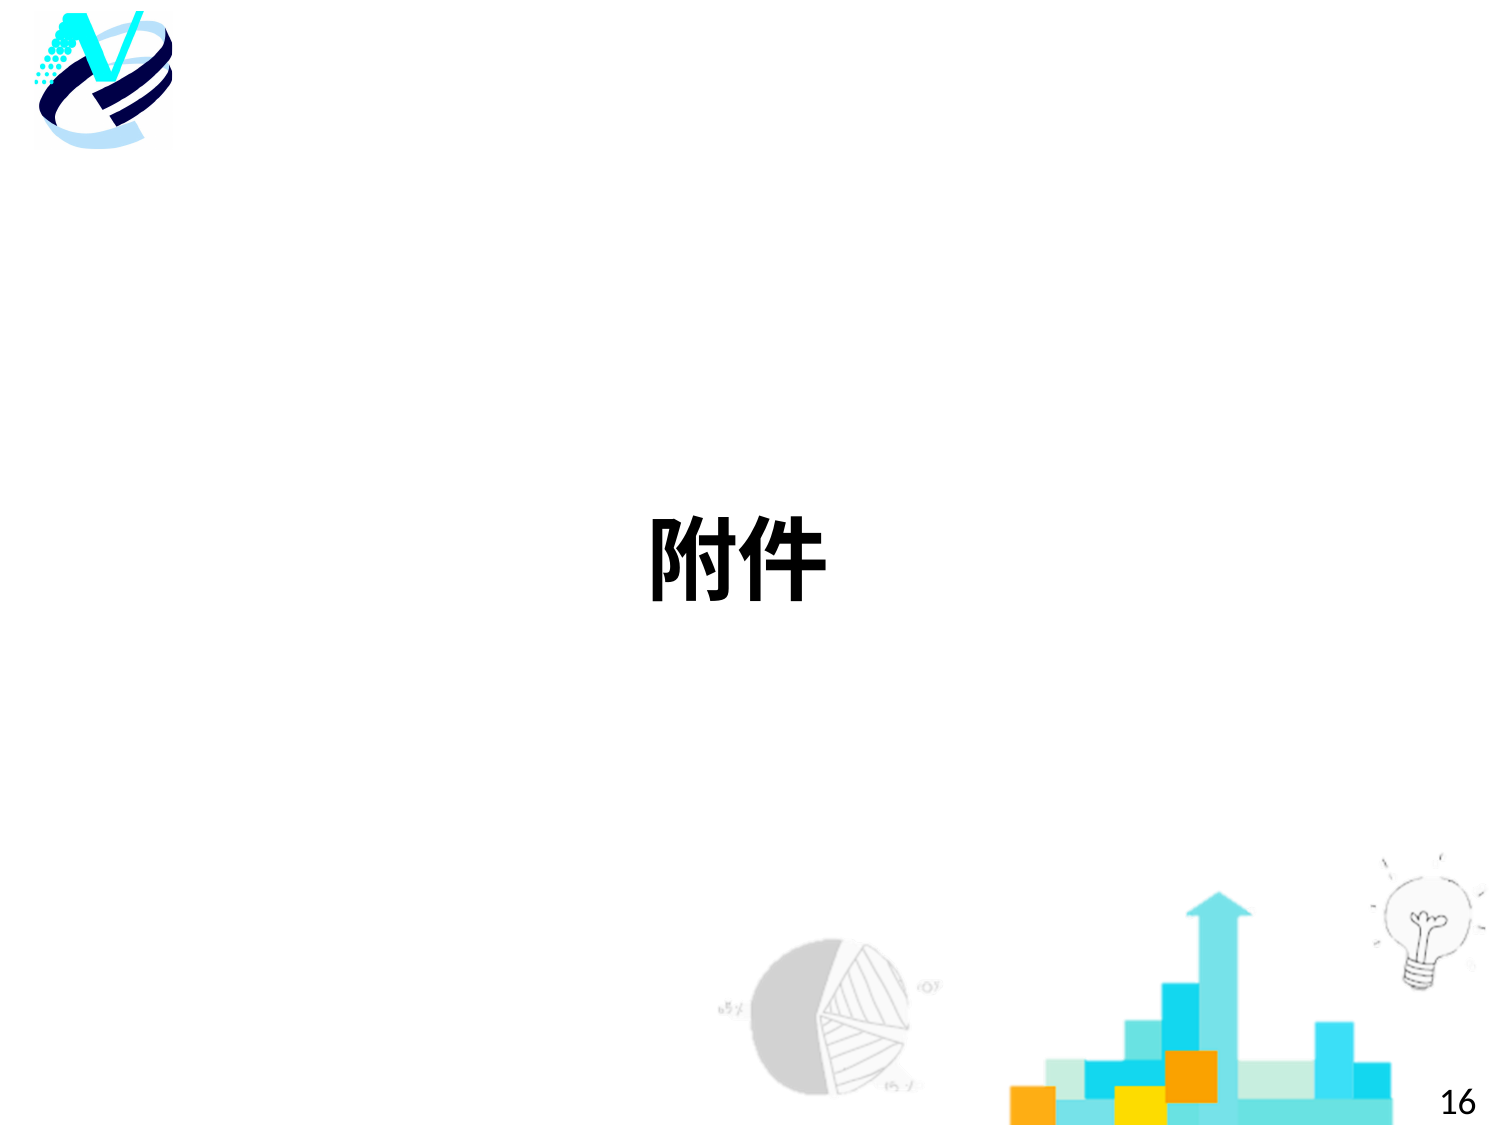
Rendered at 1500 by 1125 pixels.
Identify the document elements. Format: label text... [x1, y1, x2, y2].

text_box [1423, 1069, 1500, 1125]
title 附件 [0, 420, 1477, 639]
